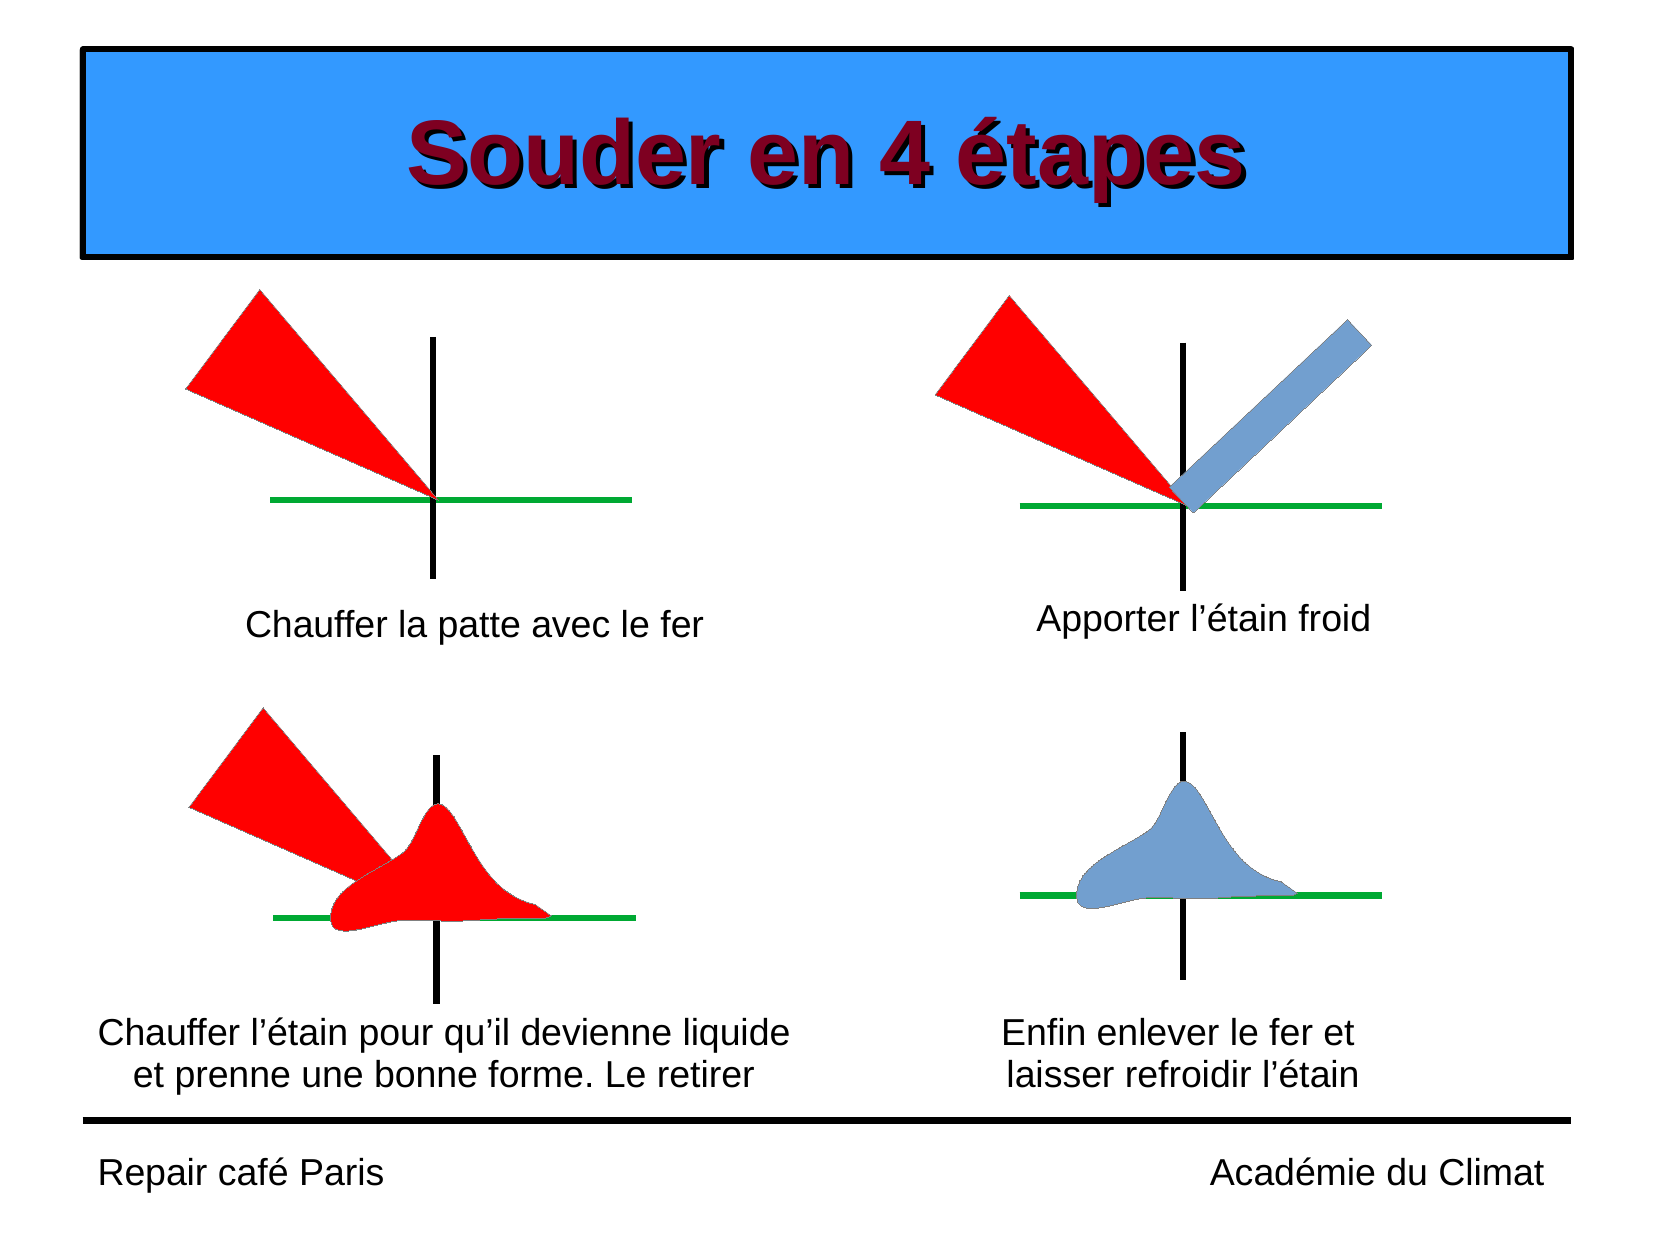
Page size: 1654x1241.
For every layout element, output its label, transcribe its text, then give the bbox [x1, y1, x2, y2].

text_box [935, 295, 1372, 513]
text_box Chauffer l’étain pour qu’il devienne liquide et prenne une bonne forme. Le retirer [82, 1003, 806, 1103]
text_box Enfin enlever le fer et laisser refroidir l’étain [986, 1003, 1381, 1103]
title Souder en 4 étapes [82, 49, 1571, 257]
text_box [1076, 781, 1298, 909]
text_box [185, 289, 439, 501]
text_box [188, 707, 552, 932]
text_box Repair café Paris Académie du Climat [82, 1144, 1571, 1201]
text_box Chauffer la patte avec le fer [230, 596, 720, 654]
text_box Apporter l’étain froid [1021, 590, 1387, 648]
